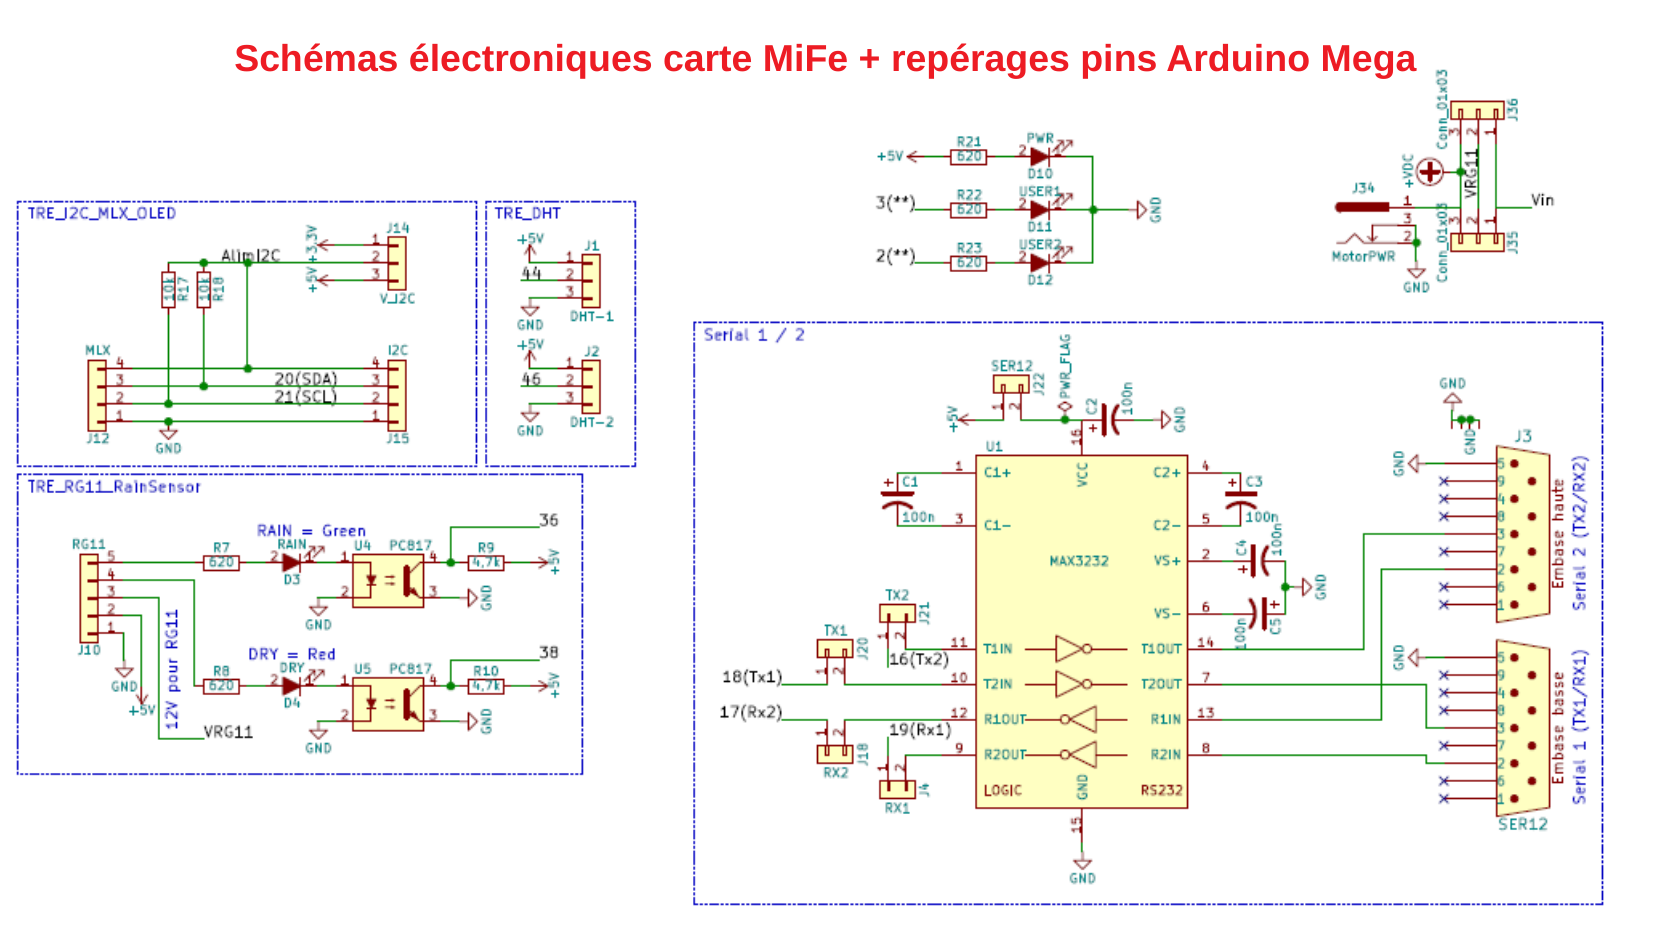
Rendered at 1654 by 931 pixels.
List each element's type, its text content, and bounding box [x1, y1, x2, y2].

picture [14, 198, 646, 781]
picture [660, 59, 1634, 916]
text_box Schémas électroniques carte MiFe + repérages pins Arduino Mega [219, 30, 1433, 91]
